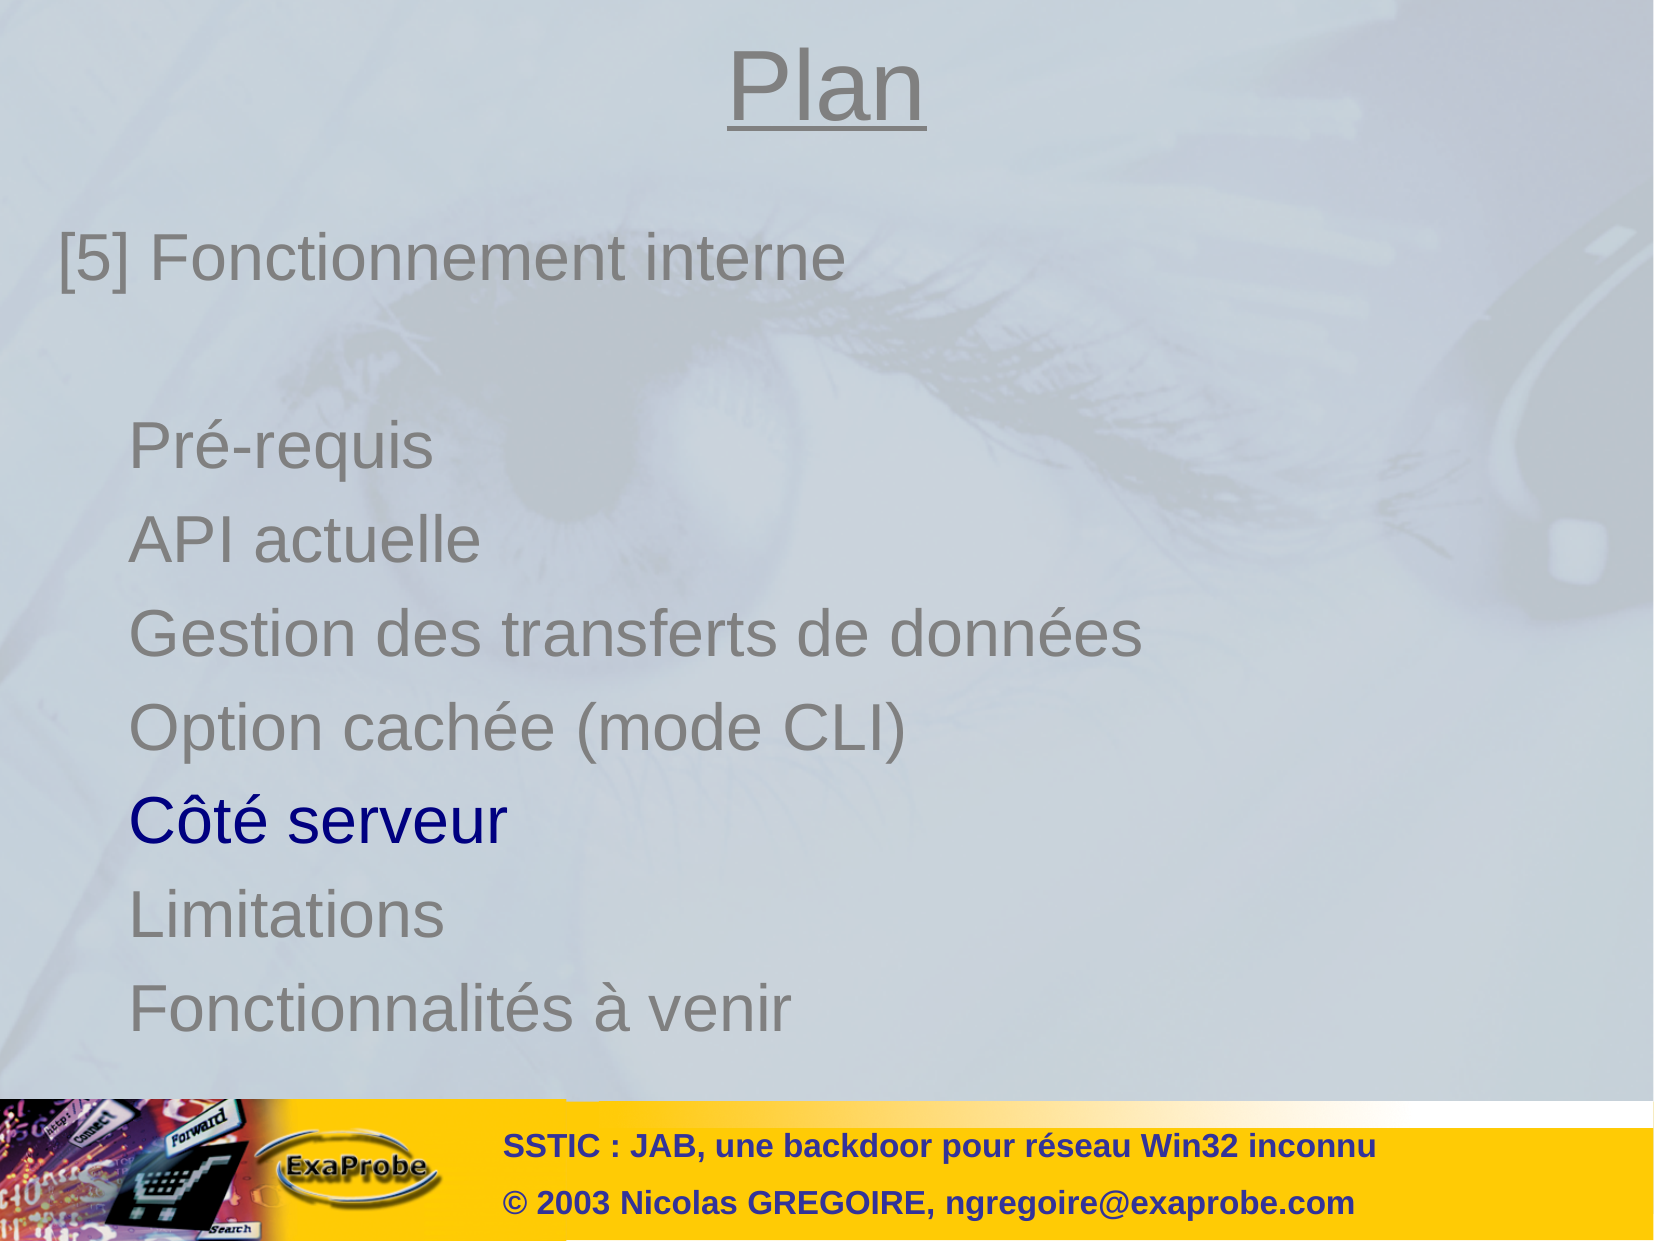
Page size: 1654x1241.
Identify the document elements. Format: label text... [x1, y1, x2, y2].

subtitle [5] Fonctionnement interne Pré-requis API actuelle Gestion des transferts de données Option cachée (mode CLI) Côté serveur Limitations Fonctionnalités à venir [39, 219, 1623, 1045]
title Plan [0, 0, 1654, 167]
